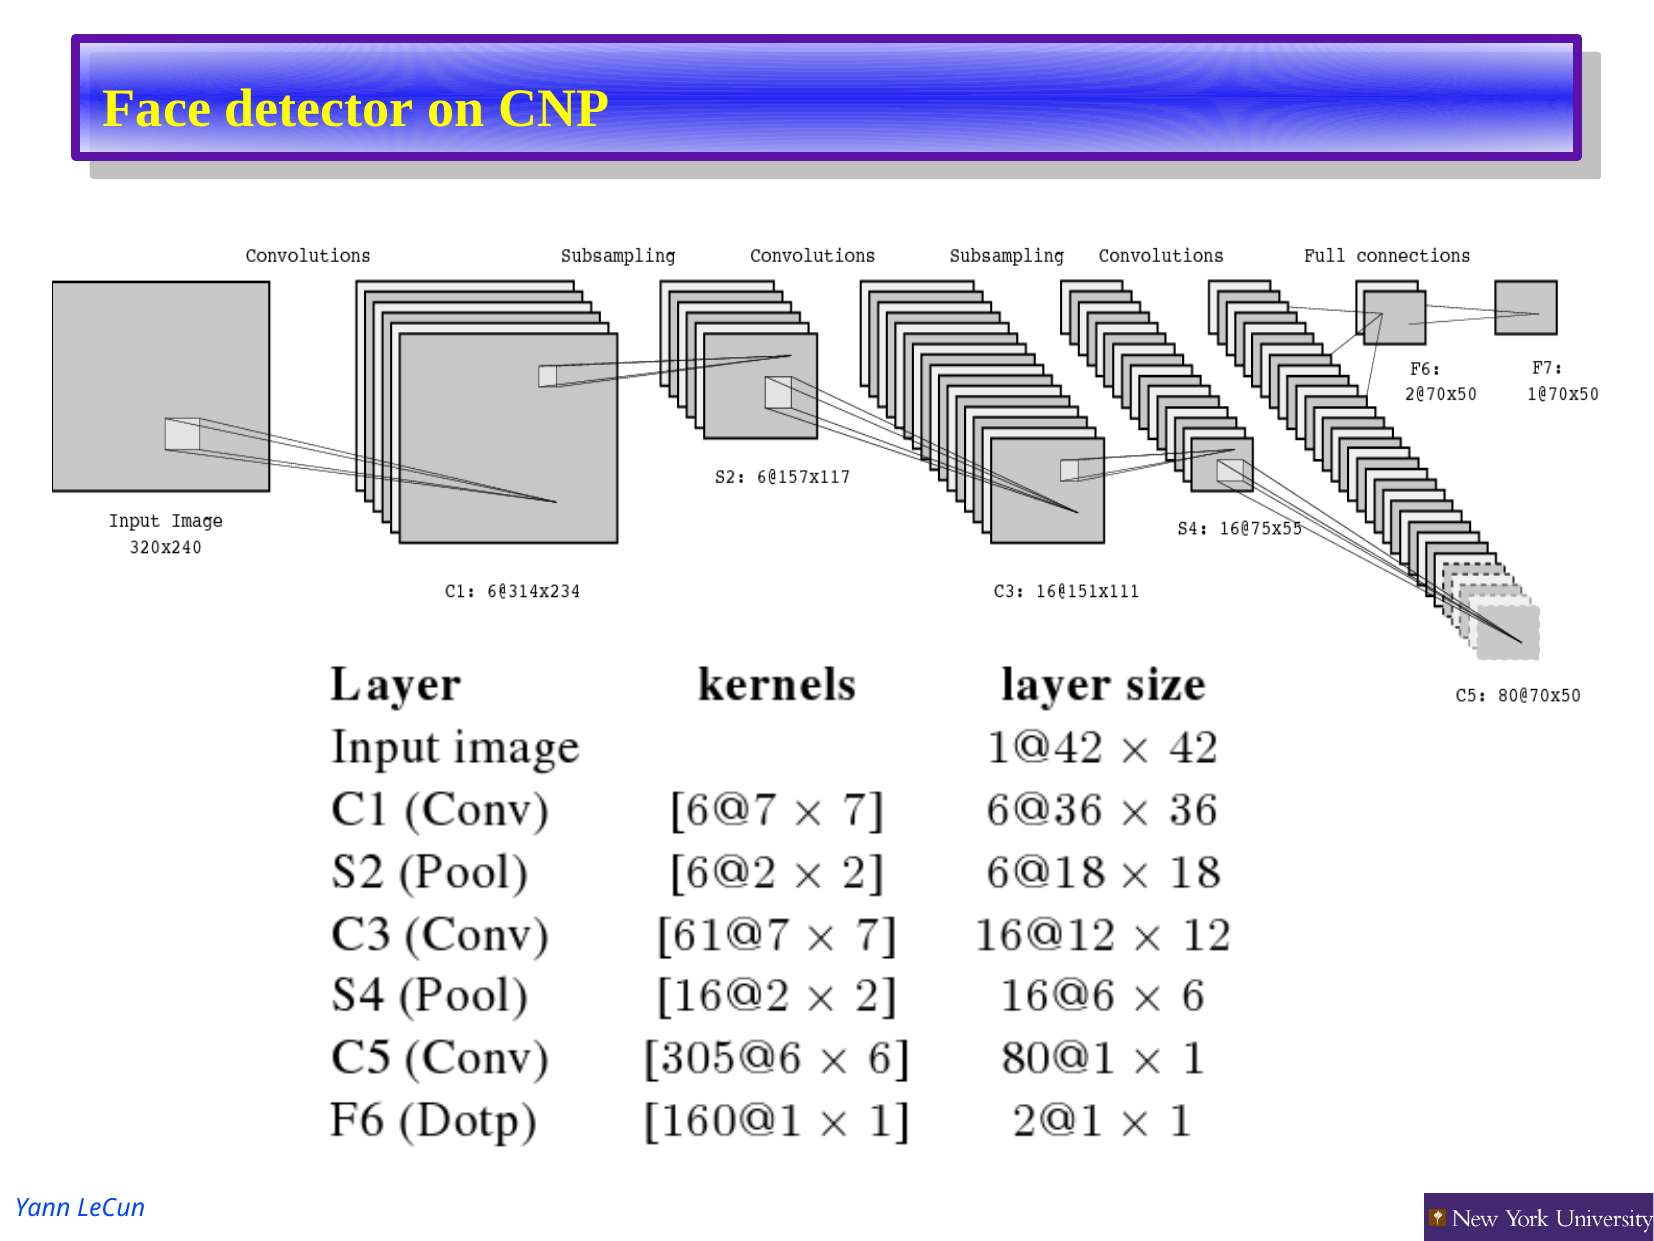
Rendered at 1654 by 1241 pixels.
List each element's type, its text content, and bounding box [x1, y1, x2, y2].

picture [1424, 1193, 1654, 1241]
title Face detector on CNP [75, 38, 1578, 157]
picture [52, 218, 1610, 1153]
